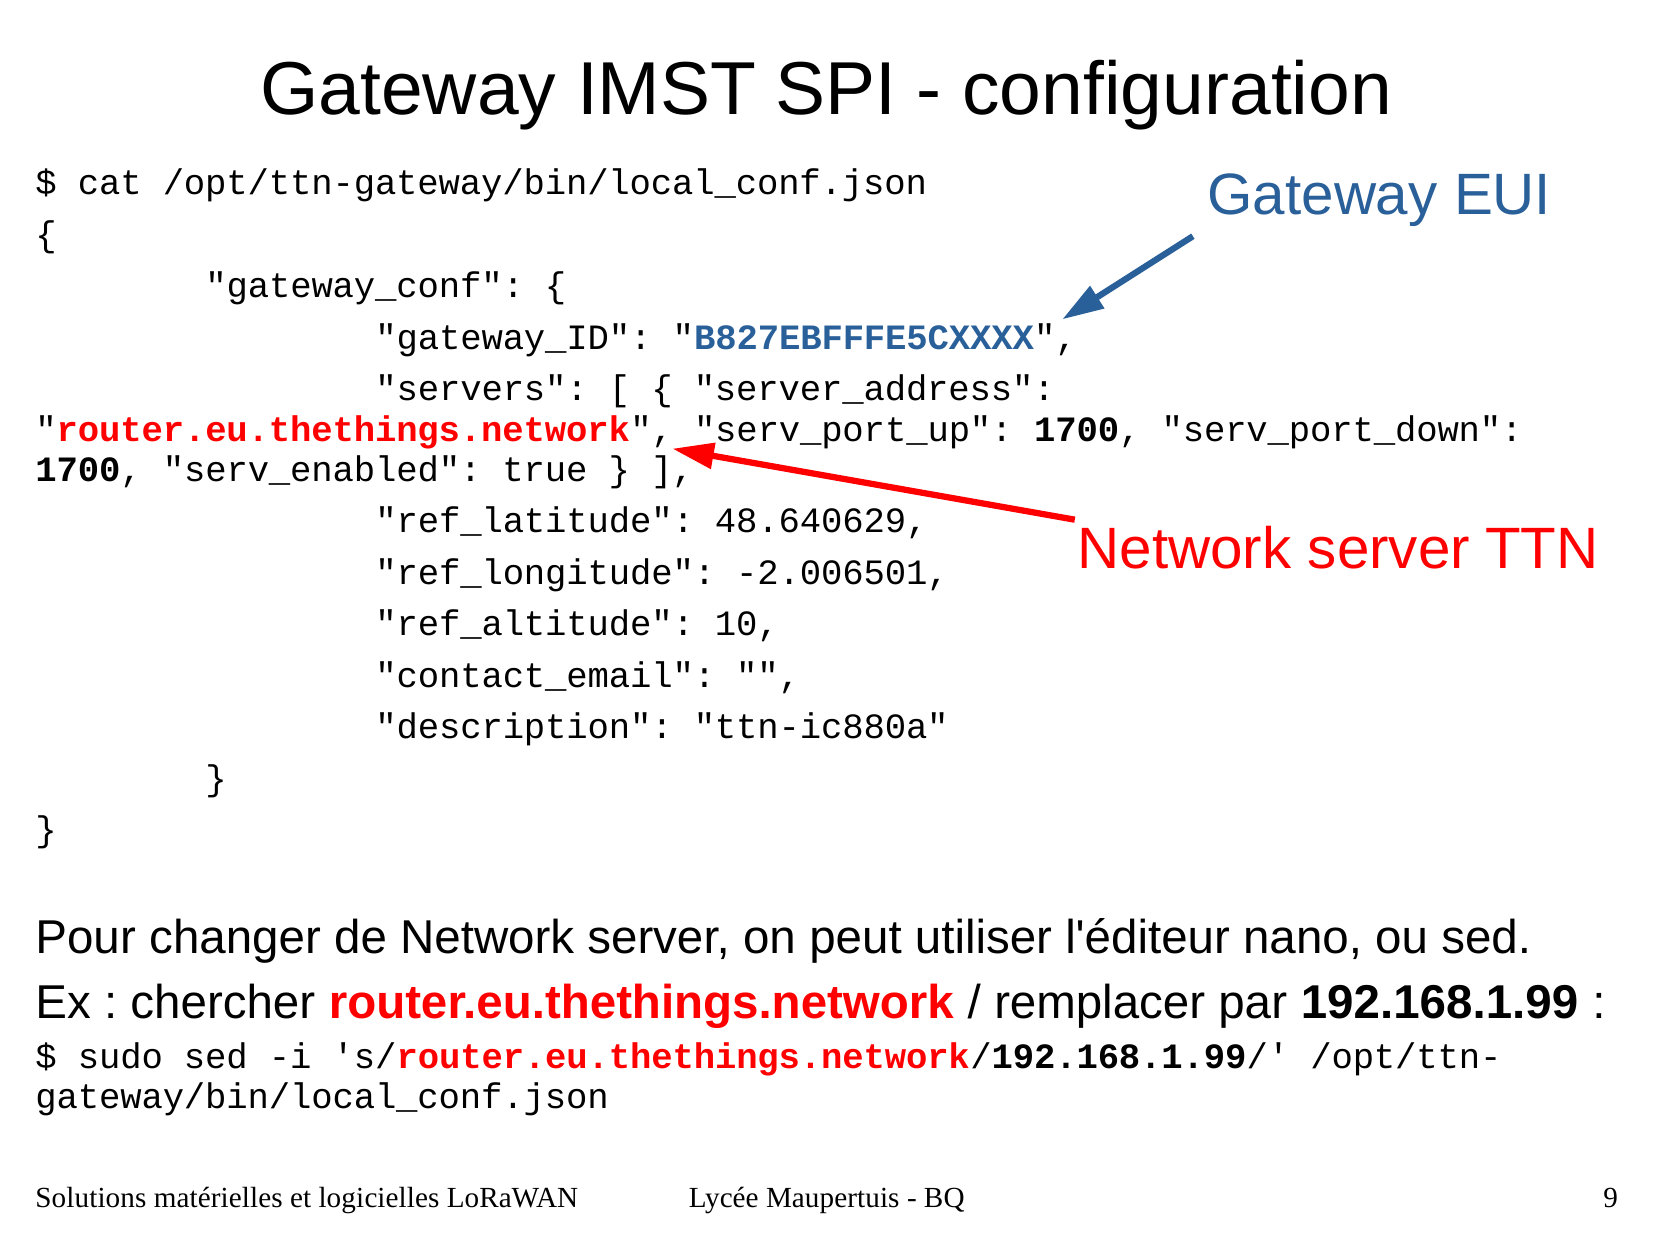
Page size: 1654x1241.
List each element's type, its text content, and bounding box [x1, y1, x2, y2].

title Gateway IMST SPI - configuration [35, 35, 1619, 142]
text_box Gateway EUI [1192, 154, 1571, 249]
list $ cat /opt/ttn-gateway/bin/local_conf.json { "gateway_conf": { "gateway_ID": "B827EBFFFE5CXXXX", "servers": [ { "server_address": "router.eu.thethings.network", "serv_port_up": 1700, "serv_port_down": 1700, "serv_enabled": true } ], "ref_latitude": 48.640629, "ref_longitude": -2.006501, "ref_altitude": 10, "contact_email": "", "description": "ttn-ic880a" } } Pour changer de Network server, on peut utiliser l'éditeur nano, ou sed. Ex : chercher router.eu.thethings.network / remplacer par 192.168.1.99 : $ sudo sed -i 's/router.eu.thethings.network/192.168.1.99/' /opt/ttn-gateway/bin/local_conf.json [35, 165, 1619, 1170]
text_box Network server TTN [1062, 508, 1619, 603]
